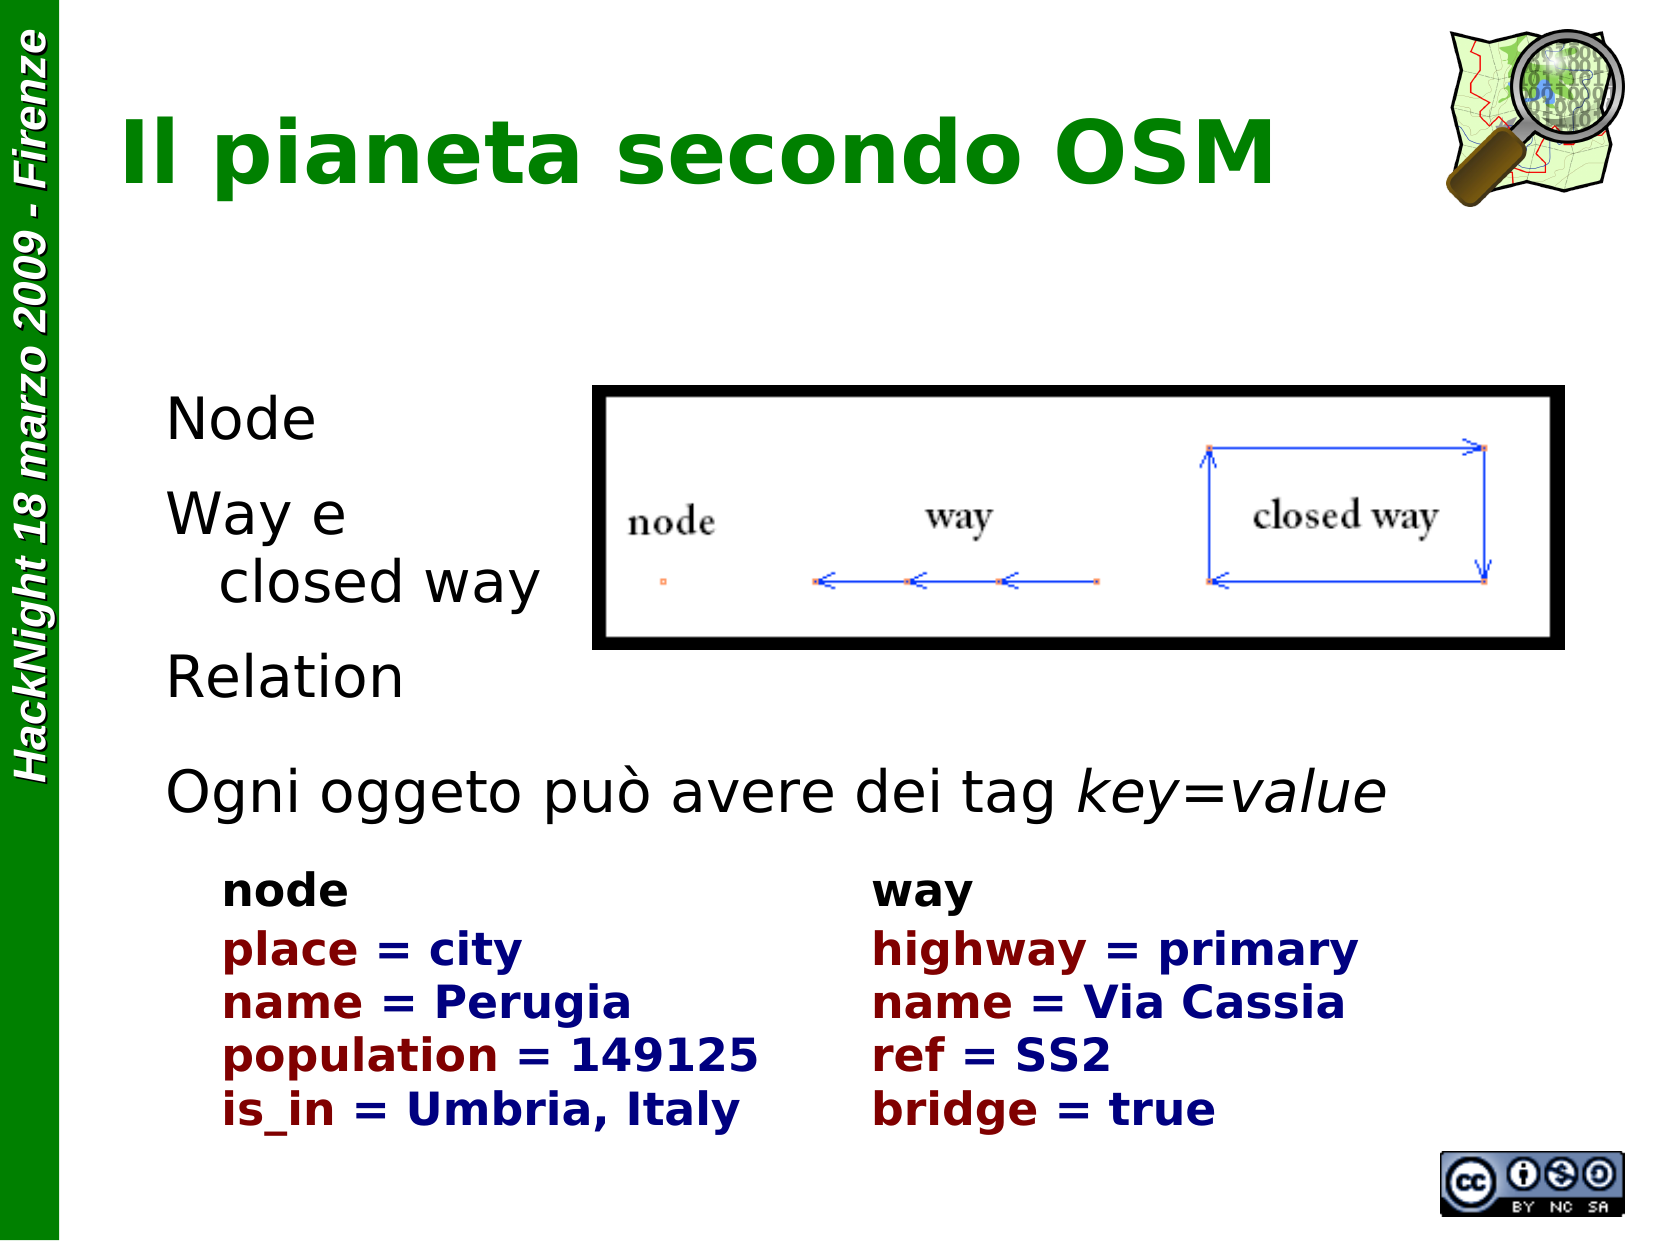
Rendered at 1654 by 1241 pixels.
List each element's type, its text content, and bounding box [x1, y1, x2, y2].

text_box way highway = primary name = Via Cassia ref = SS2 bridge = true [856, 856, 1447, 1144]
list Node Way e closed way Relation Ogni oggeto può avere dei tag key=value [147, 385, 1512, 827]
title Il pianeta secondo OSM [118, 56, 1394, 249]
text_box node place = city name = Perugia population = 149125 is_in = Umbria, Italy [206, 856, 798, 1144]
picture [1440, 1151, 1625, 1217]
picture [1446, 29, 1625, 207]
picture [592, 385, 1565, 650]
